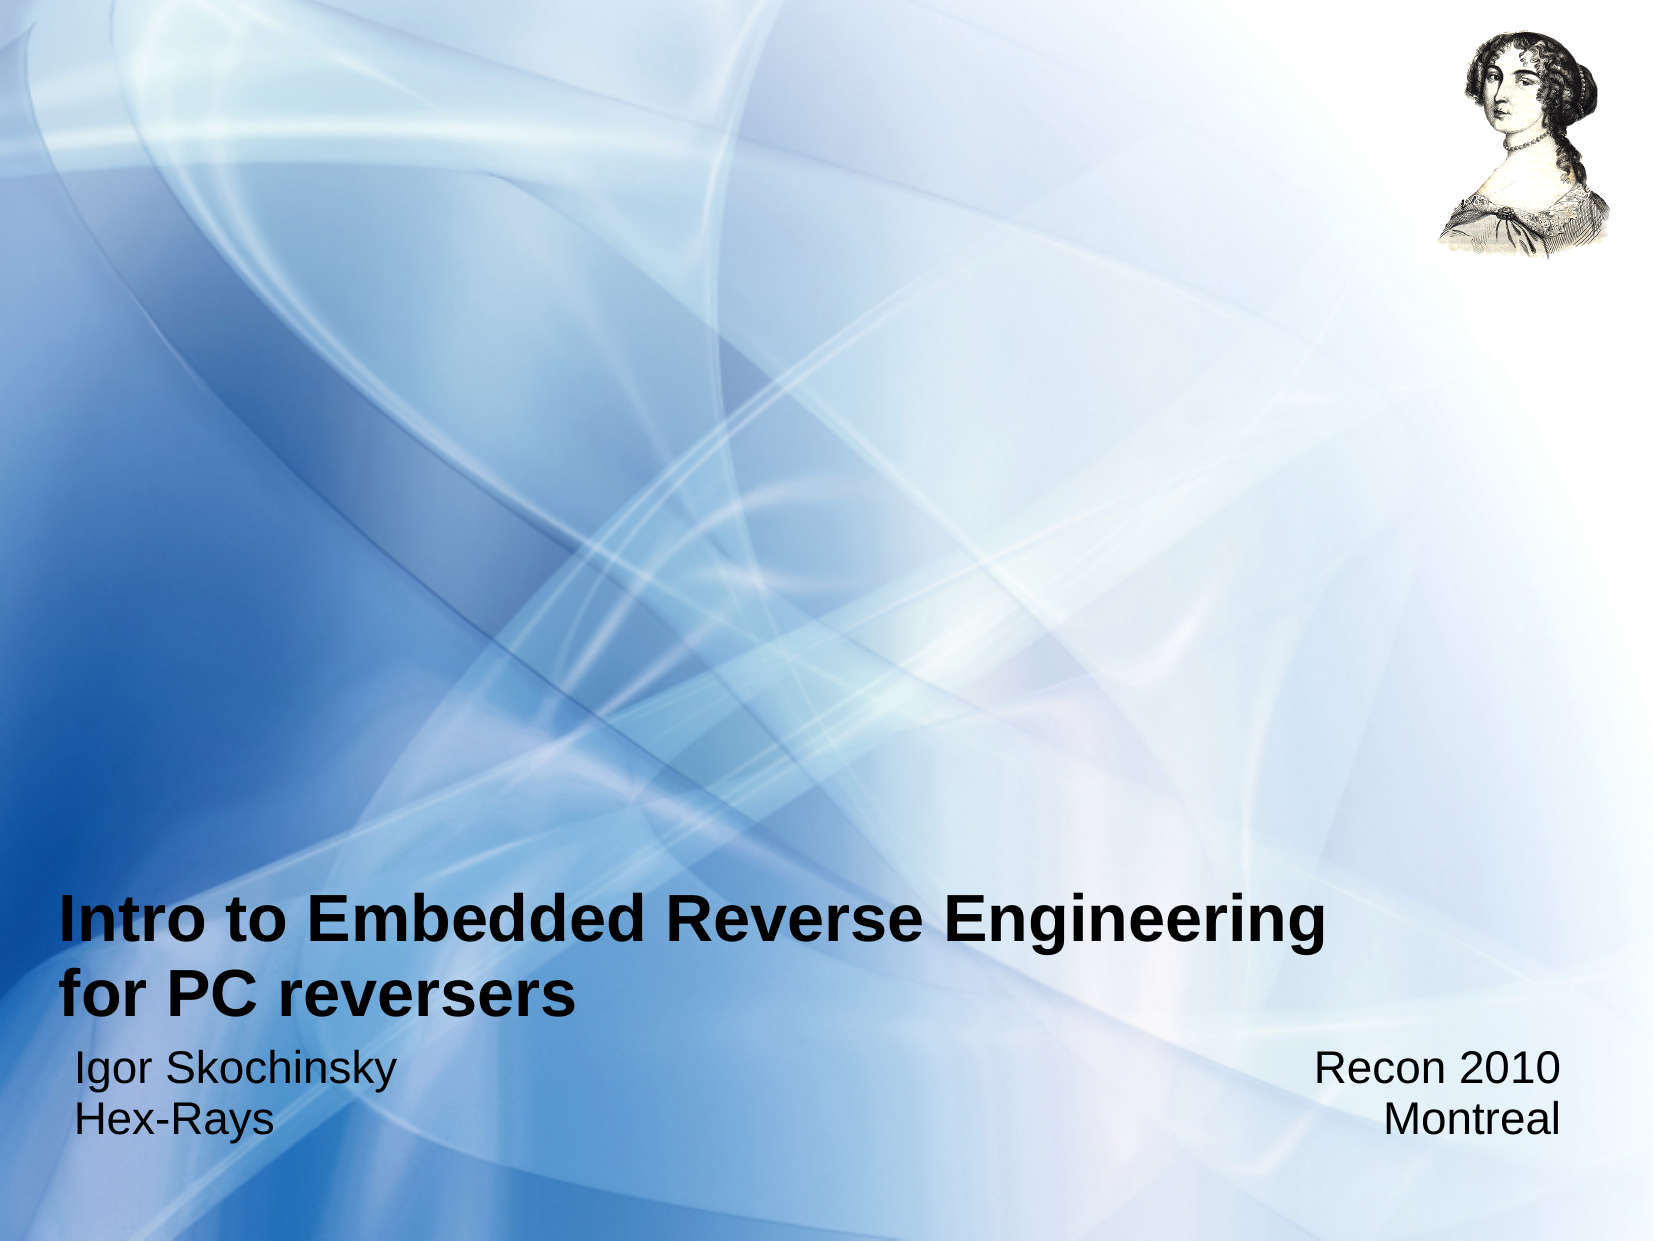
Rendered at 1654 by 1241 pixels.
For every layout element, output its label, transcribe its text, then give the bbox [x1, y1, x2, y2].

text_box Igor Skochinsky Hex-Rays [59, 1034, 680, 1152]
title Intro to Embedded Reverse Engineering for PC reversers [59, 856, 1359, 1056]
picture [0, 0, 1654, 1241]
text_box Recon 2010 Montreal [1299, 1034, 1595, 1152]
